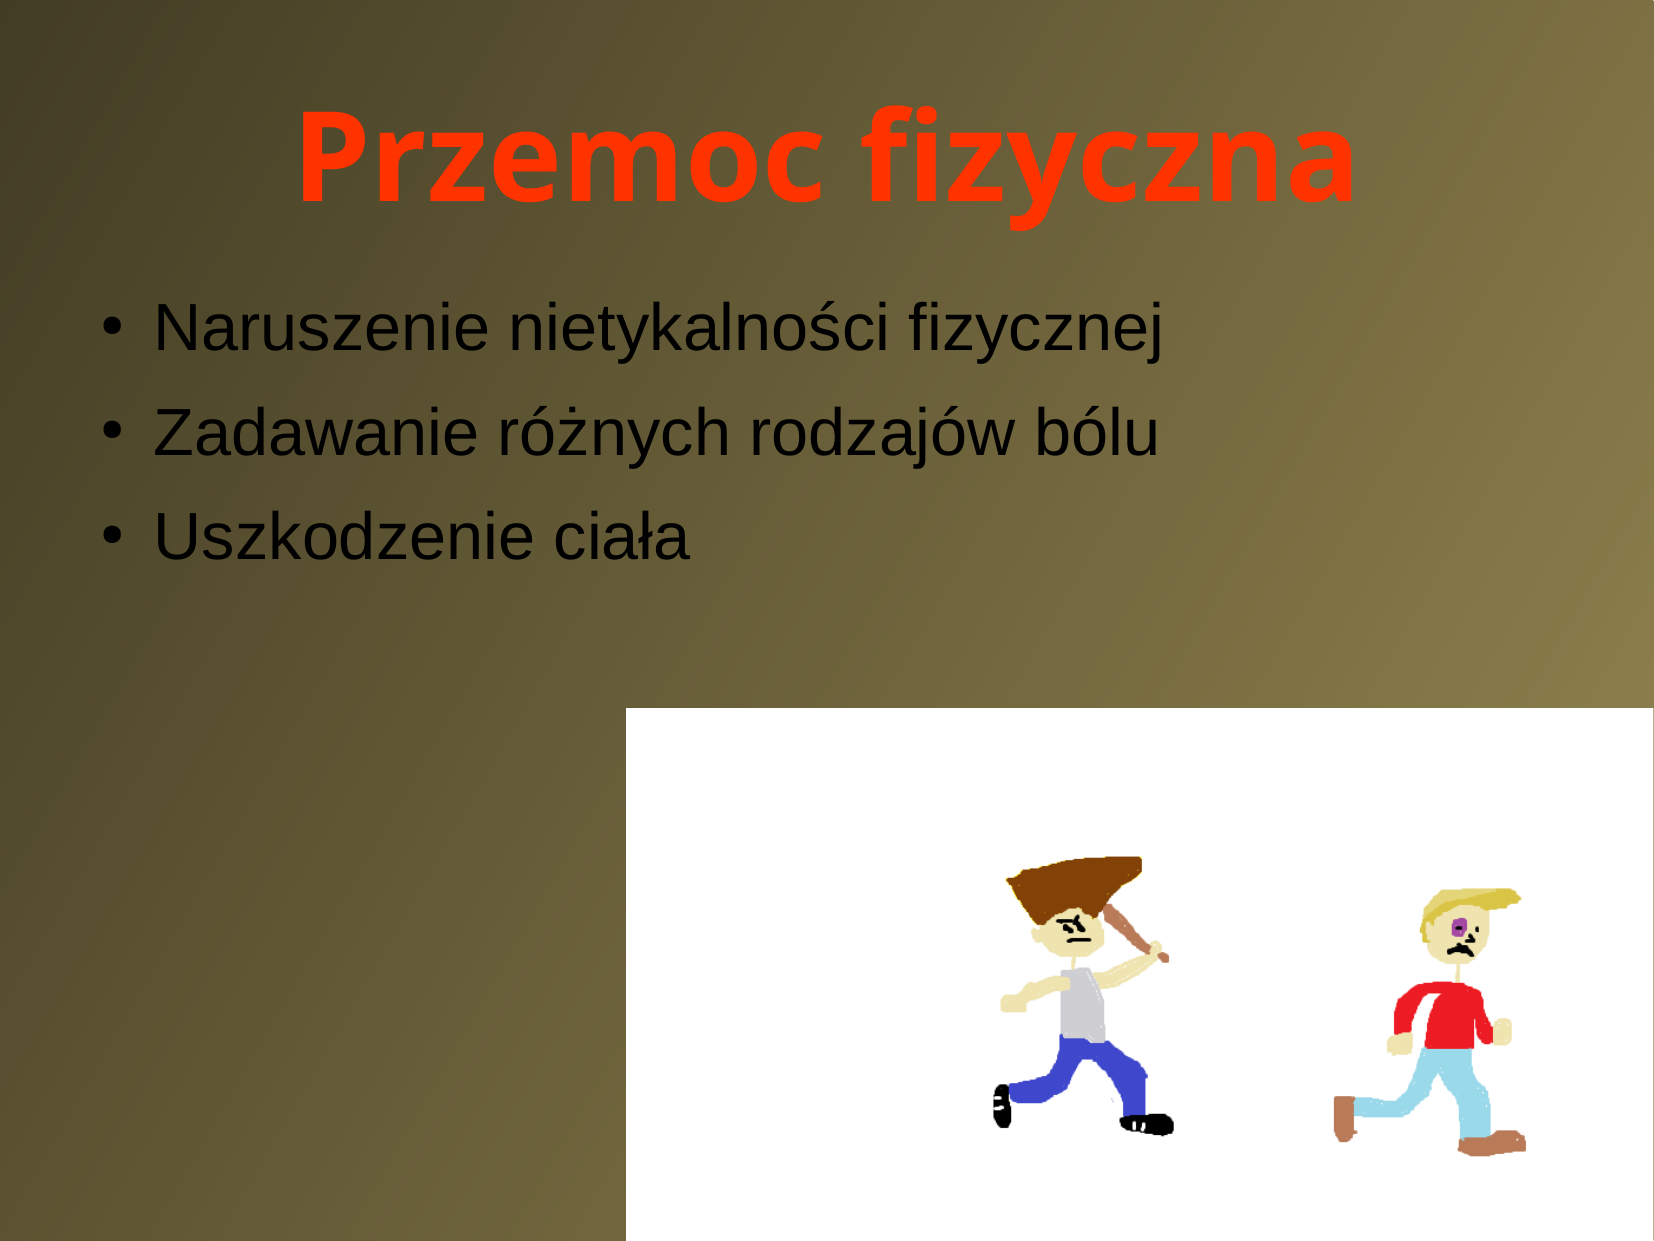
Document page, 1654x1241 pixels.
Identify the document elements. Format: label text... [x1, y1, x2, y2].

list Naruszenie nietykalności fizycznej Zadawanie różnych rodzajów bólu Uszkodzenie ciała [82, 290, 1571, 1010]
title Przemoc fizyczna [82, 49, 1571, 257]
picture [626, 708, 1654, 1241]
